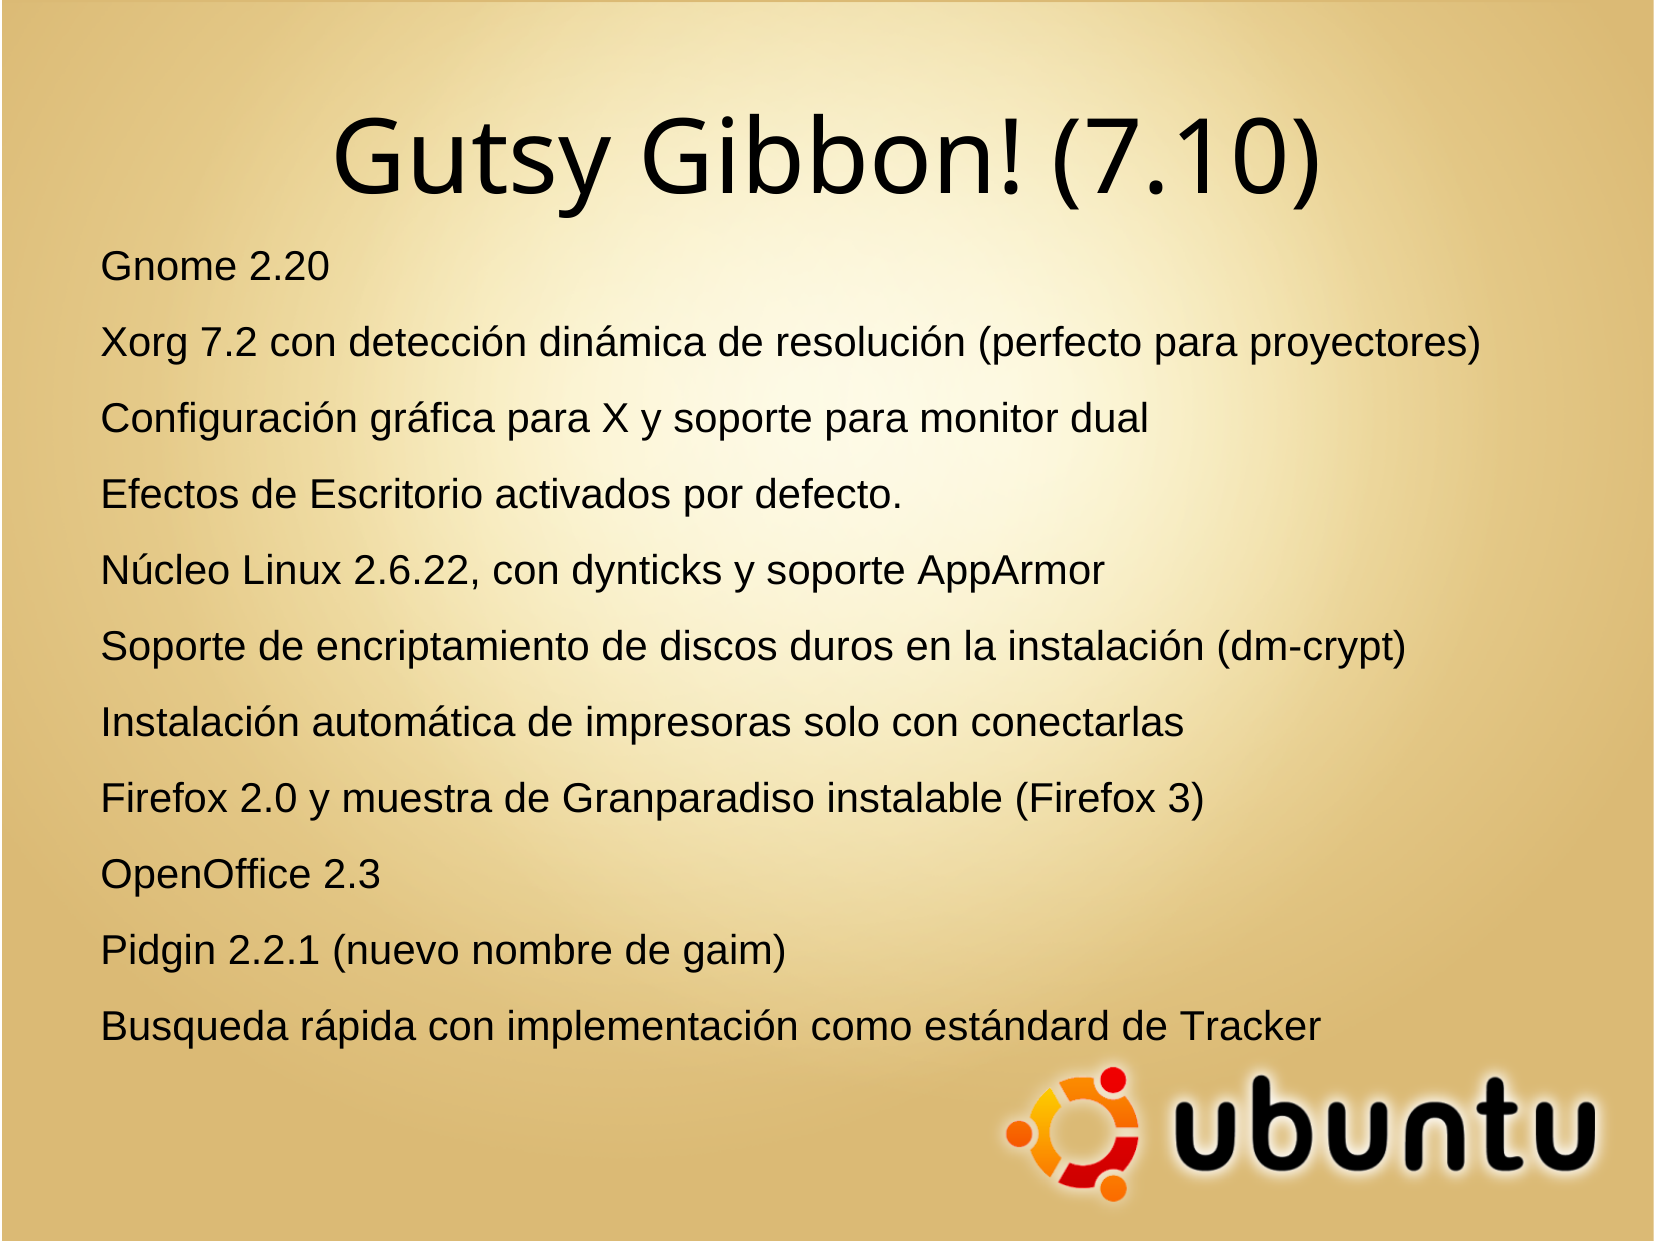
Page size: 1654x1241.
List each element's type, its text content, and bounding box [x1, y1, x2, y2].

title Gutsy Gibbon! (7.10) [82, 49, 1571, 242]
picture [2, 0, 1654, 1241]
list Gnome 2.20 Xorg 7.2 con detección dinámica de resolución (perfecto para proyectores) Configuración gráfica para X y soporte para monitor dual Efectos de Escritorio activados por defecto. Núcleo Linux 2.6.22, con dynticks y soporte AppArmor Soporte de encriptamiento de discos duros en la instalación (dm-crypt) Instalación automática de impresoras solo con conectarlas Firefox 2.0 y muestra de Granparadiso instalable (Firefox 3) OpenOffice 2.3 Pidgin 2.2.1 (nuevo nombre de gaim) Busqueda rápida con implementación como estándard de Tracker [82, 242, 1571, 1220]
